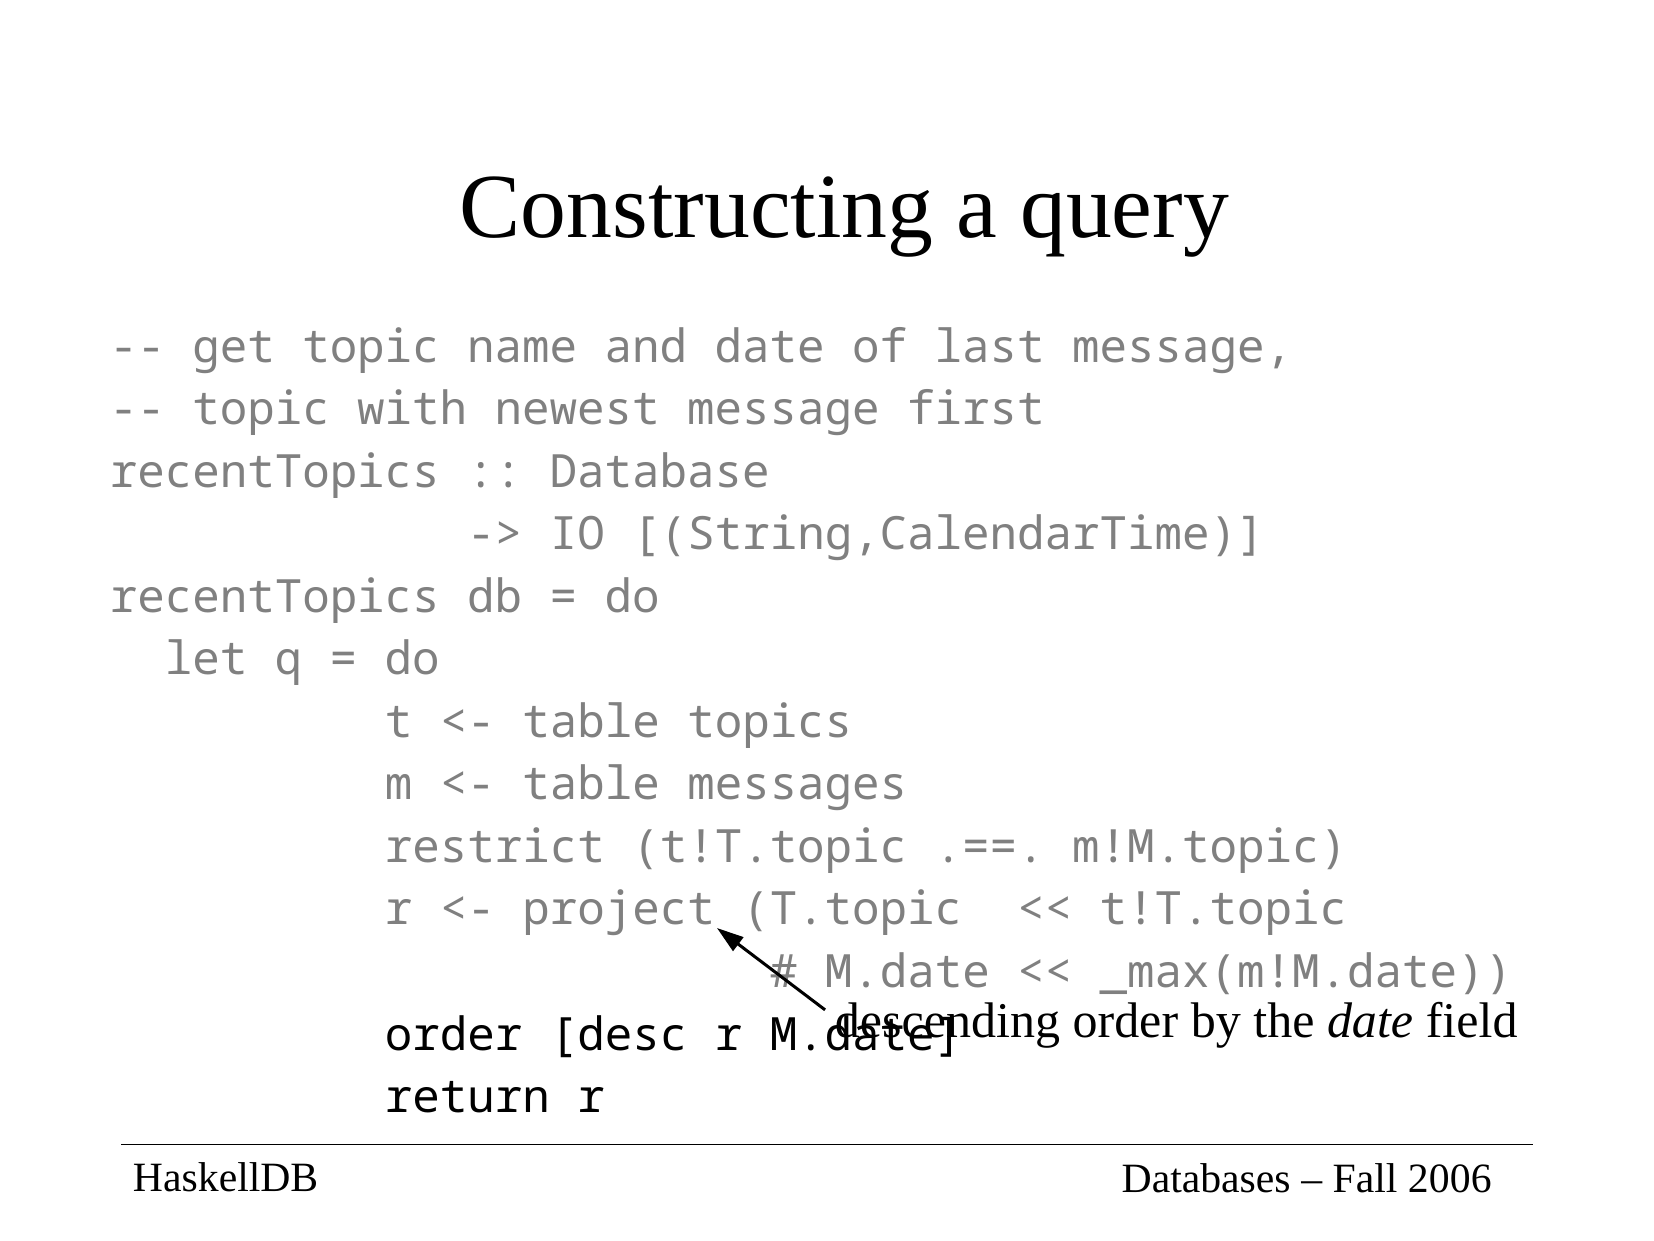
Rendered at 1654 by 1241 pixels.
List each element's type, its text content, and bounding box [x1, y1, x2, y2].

text_box -- get topic name and date of last message, -- topic with newest message first recentTopics :: Database -> IO [(String,CalendarTime)] recentTopics db = do let q = do t <- table topics m <- table messages restrict (t!T.topic .==. m!M.topic) r <- project (T.topic << t!T.topic # M.date << _max(m!M.date)) order [desc r M.date] return r [109, 312, 1563, 1059]
text_box descending order by the date field [834, 993, 1531, 1050]
title Constructing a query [121, 102, 1534, 311]
